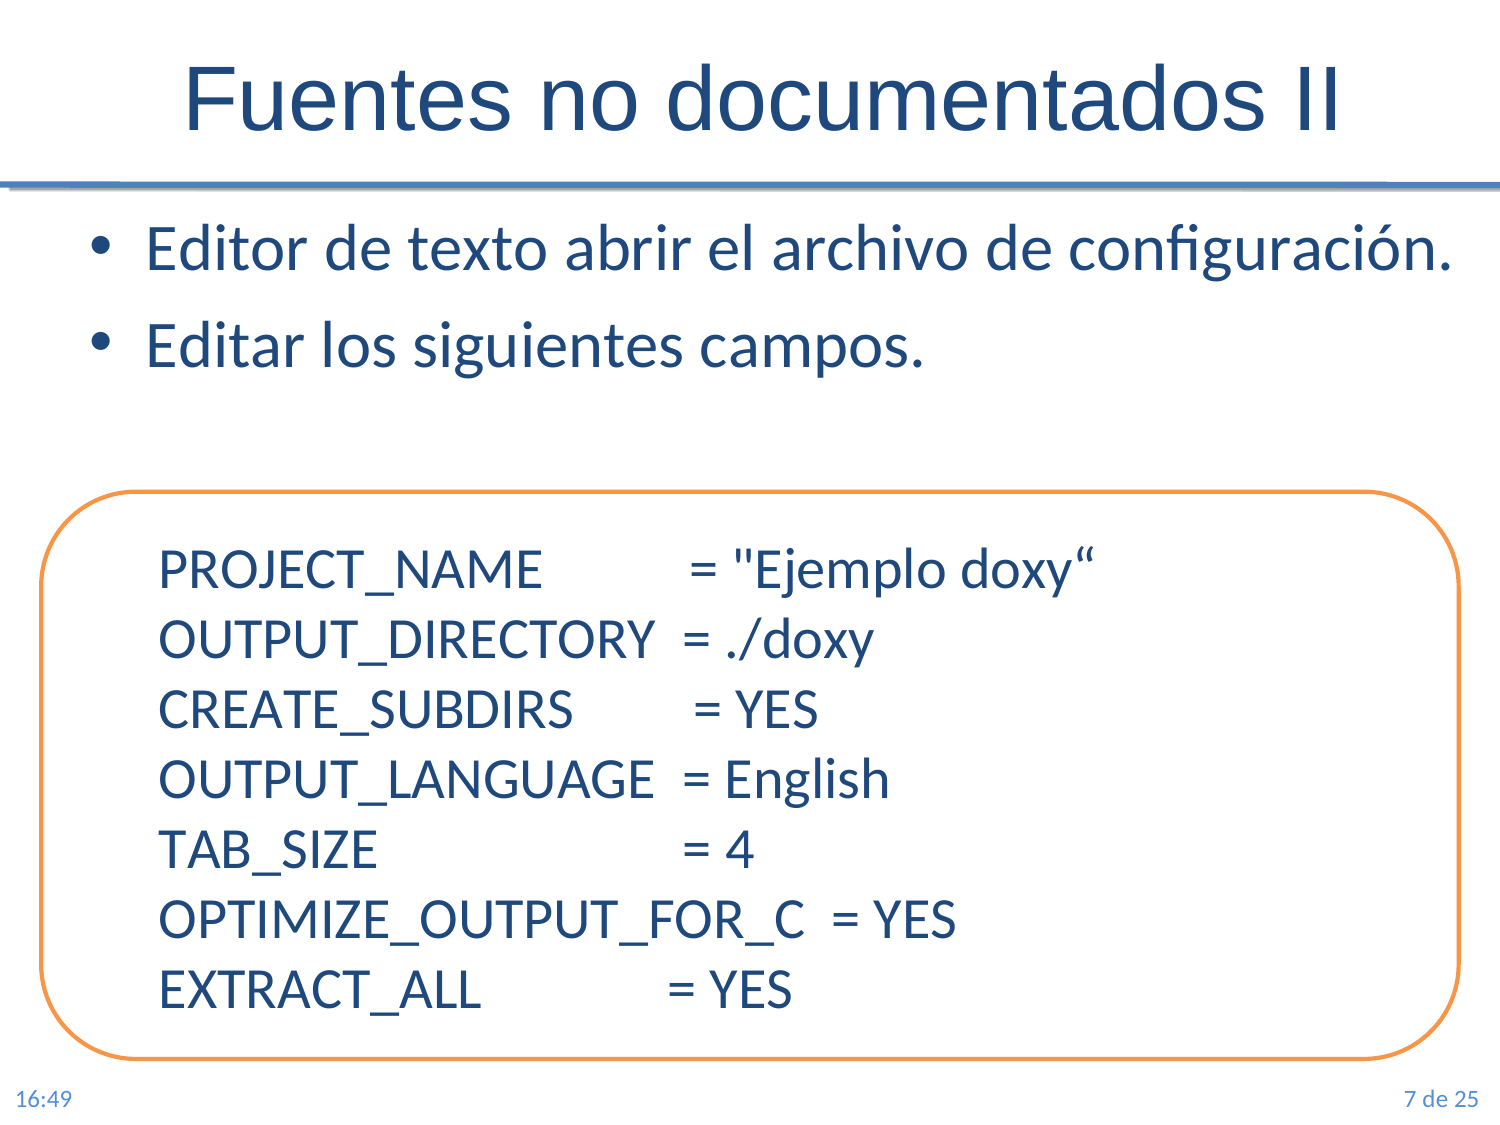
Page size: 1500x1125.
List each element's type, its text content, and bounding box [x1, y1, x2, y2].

text_box Editor de texto abrir el archivo de configuración. Editar los siguientes campos. [75, 196, 1471, 1012]
text_box 16:49 [0, 1070, 124, 1125]
text_box Fuentes no documentados II [88, 0, 1439, 181]
text_box <number> de 25 [1352, 1070, 1500, 1125]
text_box PROJECT_NAME = "Ejemplo doxy“ OUTPUT_DIRECTORY = ./doxy CREATE_SUBDIRS = YES OUTPUT_LANGUAGE = English TAB_SIZE = 4 OPTIMIZE_OUTPUT_FOR_C = YES EXTRACT_ALL = YES [41, 491, 1459, 1059]
